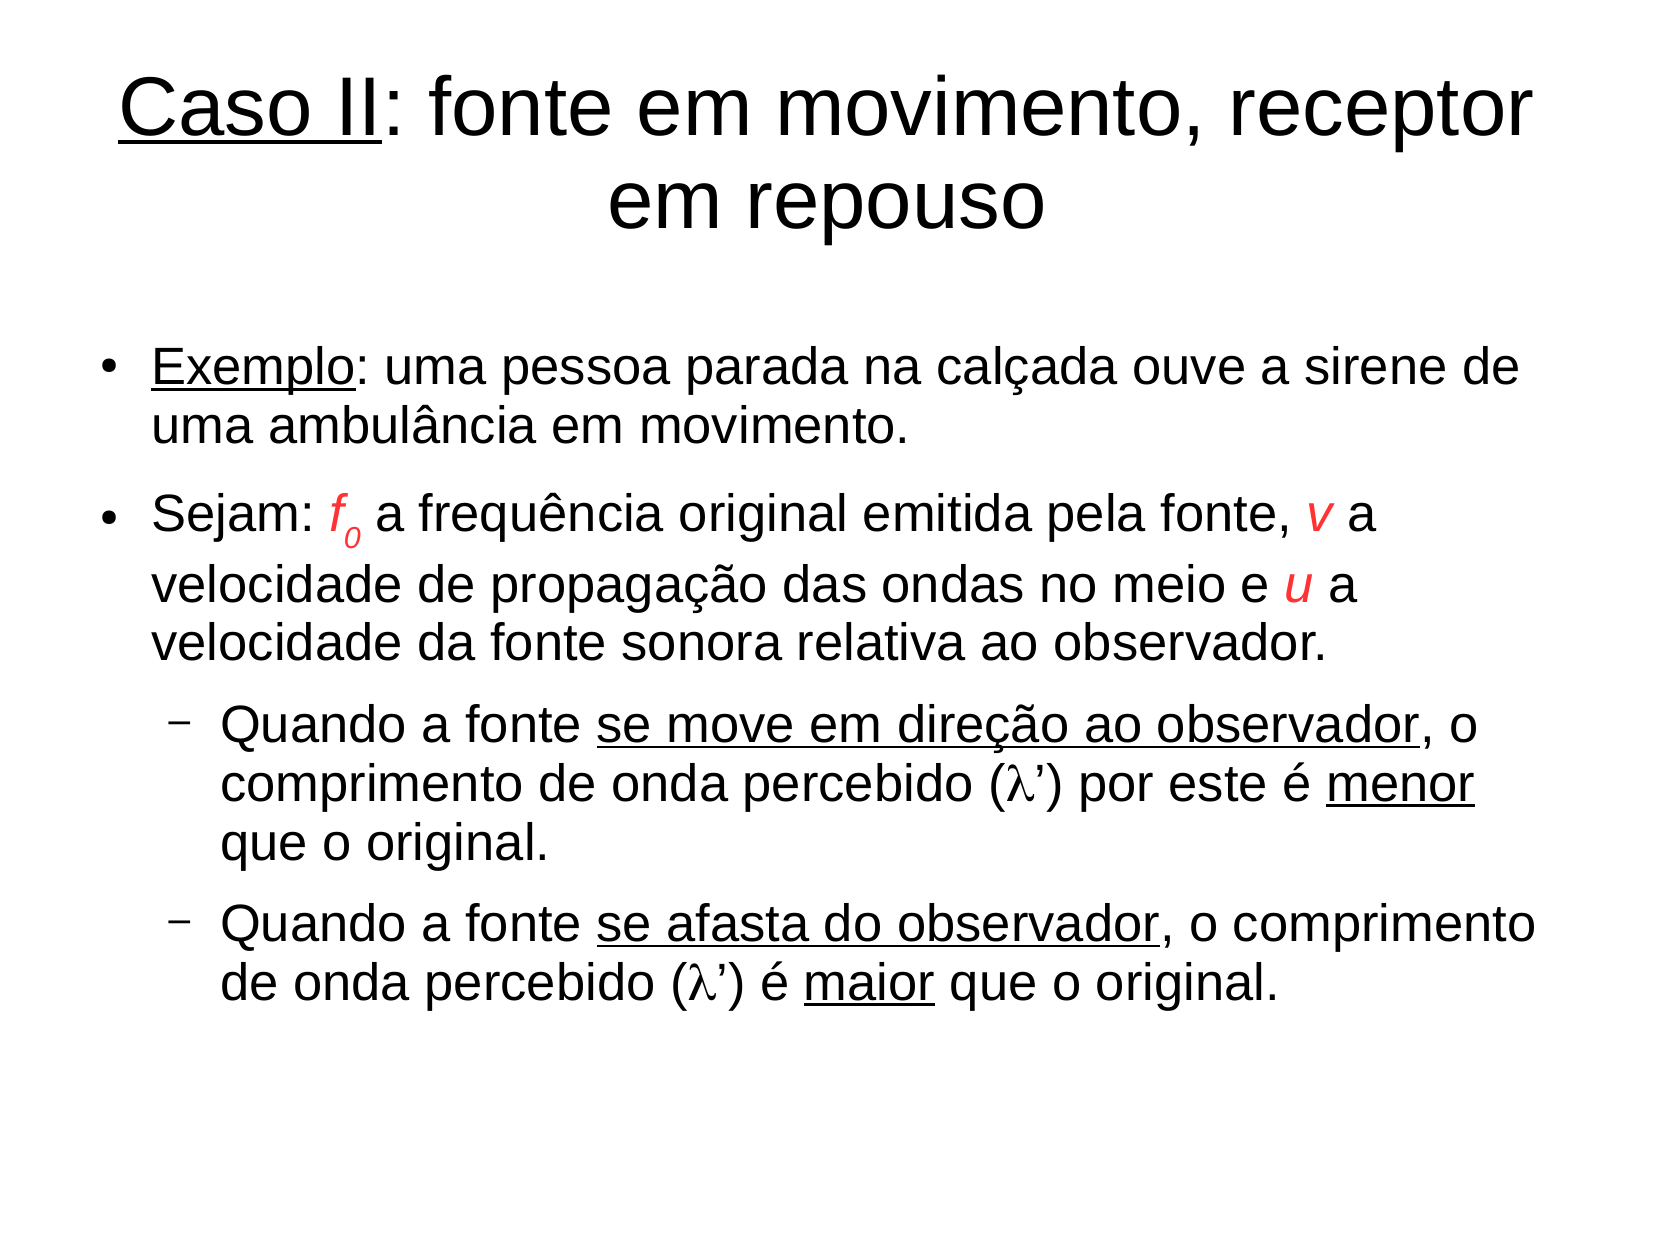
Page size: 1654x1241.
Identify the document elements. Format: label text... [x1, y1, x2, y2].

title Caso II: fonte em movimento, receptor em repouso [82, 49, 1571, 257]
list Exemplo: uma pessoa parada na calçada ouve a sirene de uma ambulância em movimento. Sejam: f0 a frequência original emitida pela fonte, v a velocidade de propagação das ondas no meio e u a velocidade da fonte sonora relativa ao observador. Quando a fonte se move em direção ao observador, o comprimento de onda percebido (l’) por este é menor que o original. Quando a fonte se afasta do observador, o comprimento de onda percebido (l’) é maior que o original. [82, 337, 1571, 1057]
